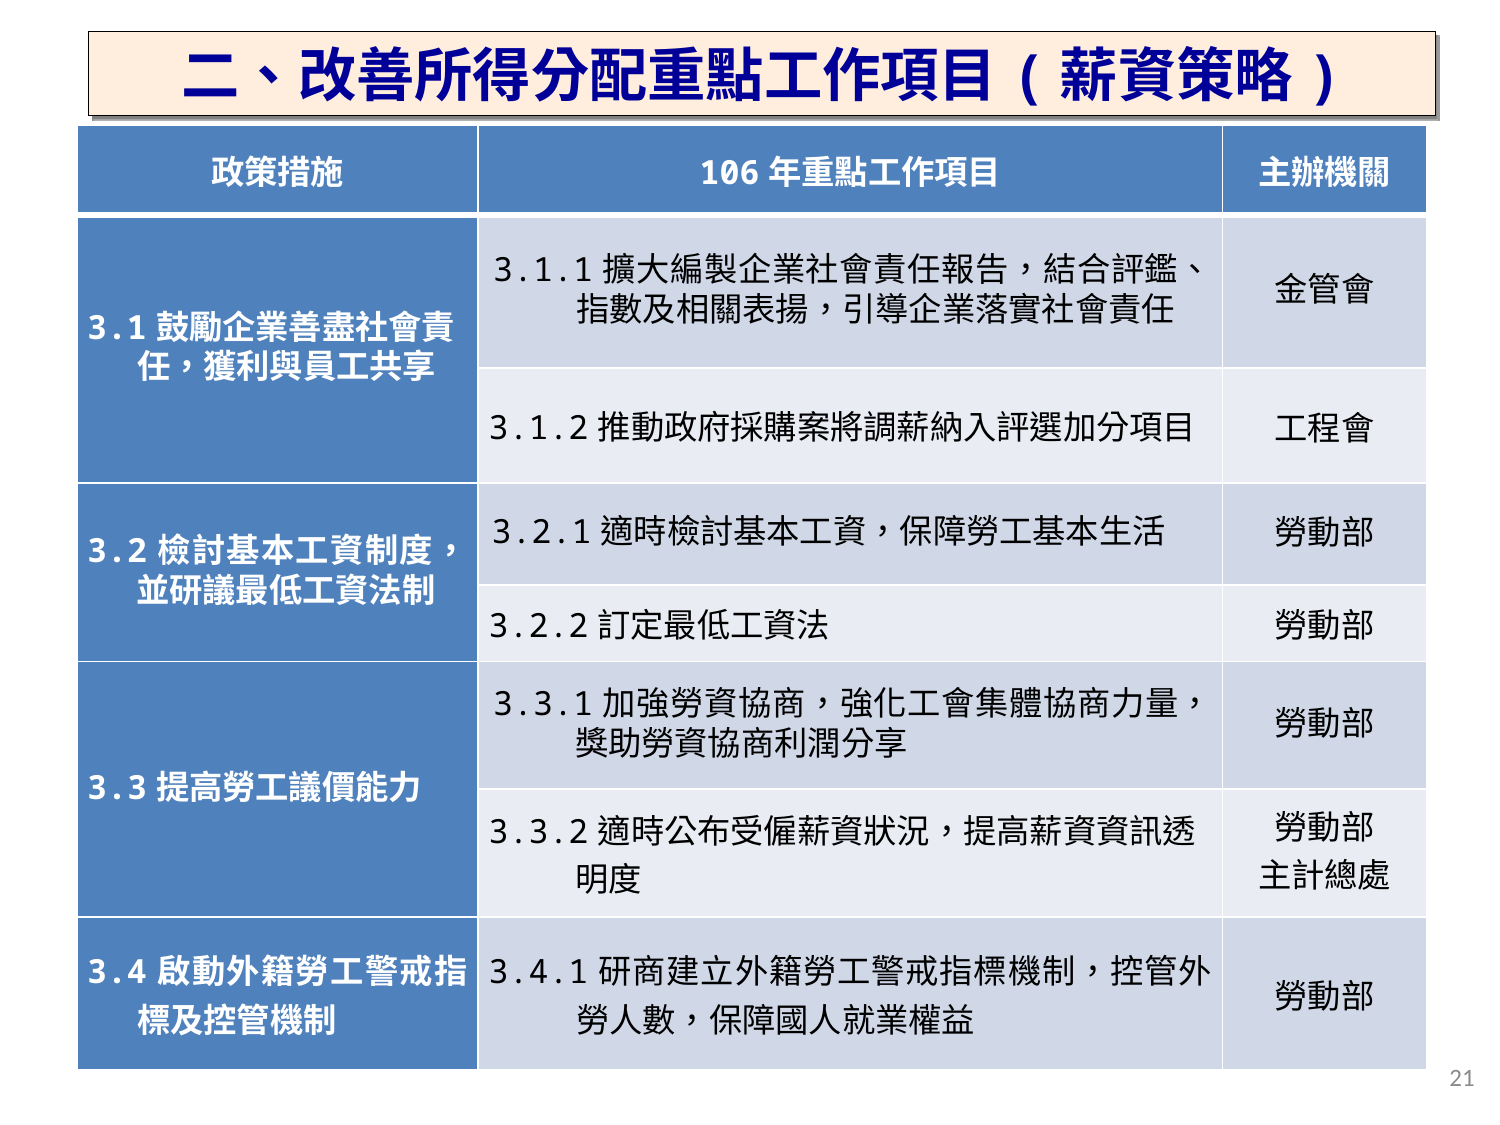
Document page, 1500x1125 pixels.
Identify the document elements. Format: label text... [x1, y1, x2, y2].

table_header 主辦機關 [1223, 126, 1426, 212]
table_cell 3.3.1加強勞資協商，強化工會集體協商力量，獎助勞資協商利潤分享 [479, 662, 1222, 788]
table_cell 3.1.2推動政府採購案將調薪納入評選加分項目 [479, 369, 1222, 482]
table_cell 3.2.2訂定最低工資法 [479, 586, 1222, 661]
table_cell 3.4啟動外籍勞工警戒指標及控管機制 [78, 918, 477, 1069]
table_cell 工程會 [1223, 369, 1426, 482]
table_cell 金管會 [1223, 218, 1426, 367]
table_header 政策措施 [78, 126, 477, 212]
text_box 二、改善所得分配重點工作項目(薪資策略) [88, 31, 1436, 116]
table_cell 勞動部 [1223, 662, 1426, 788]
table_cell 勞動部 [1223, 586, 1426, 661]
table_cell 3.2檢討基本工資制度，並研議最低工資法制 [78, 484, 477, 661]
table_cell 勞動部 [1223, 918, 1426, 1069]
table_cell 3.1鼓勵企業善盡社會責任，獲利與員工共享 [78, 218, 477, 482]
slide_number <編號> [1139, 1046, 1490, 1107]
table_cell 3.4.1研商建立外籍勞工警戒指標機制，控管外勞人數，保障國人就業權益 [479, 918, 1222, 1069]
table_cell 3.2.1適時檢討基本工資，保障勞工基本生活 [479, 484, 1222, 584]
table_cell 勞動部 主計總處 [1223, 790, 1426, 916]
table_cell 3.1.1擴大編製企業社會責任報告，結合評鑑、指數及相關表揚，引導企業落實社會責任 [479, 218, 1222, 367]
table_cell 3.3.2適時公布受僱薪資狀況，提高薪資資訊透明度 [479, 790, 1222, 916]
table_cell 3.3提高勞工議價能力 [78, 662, 477, 916]
table_header 106年重點工作項目 [479, 126, 1222, 212]
table_cell 勞動部 [1223, 484, 1426, 584]
